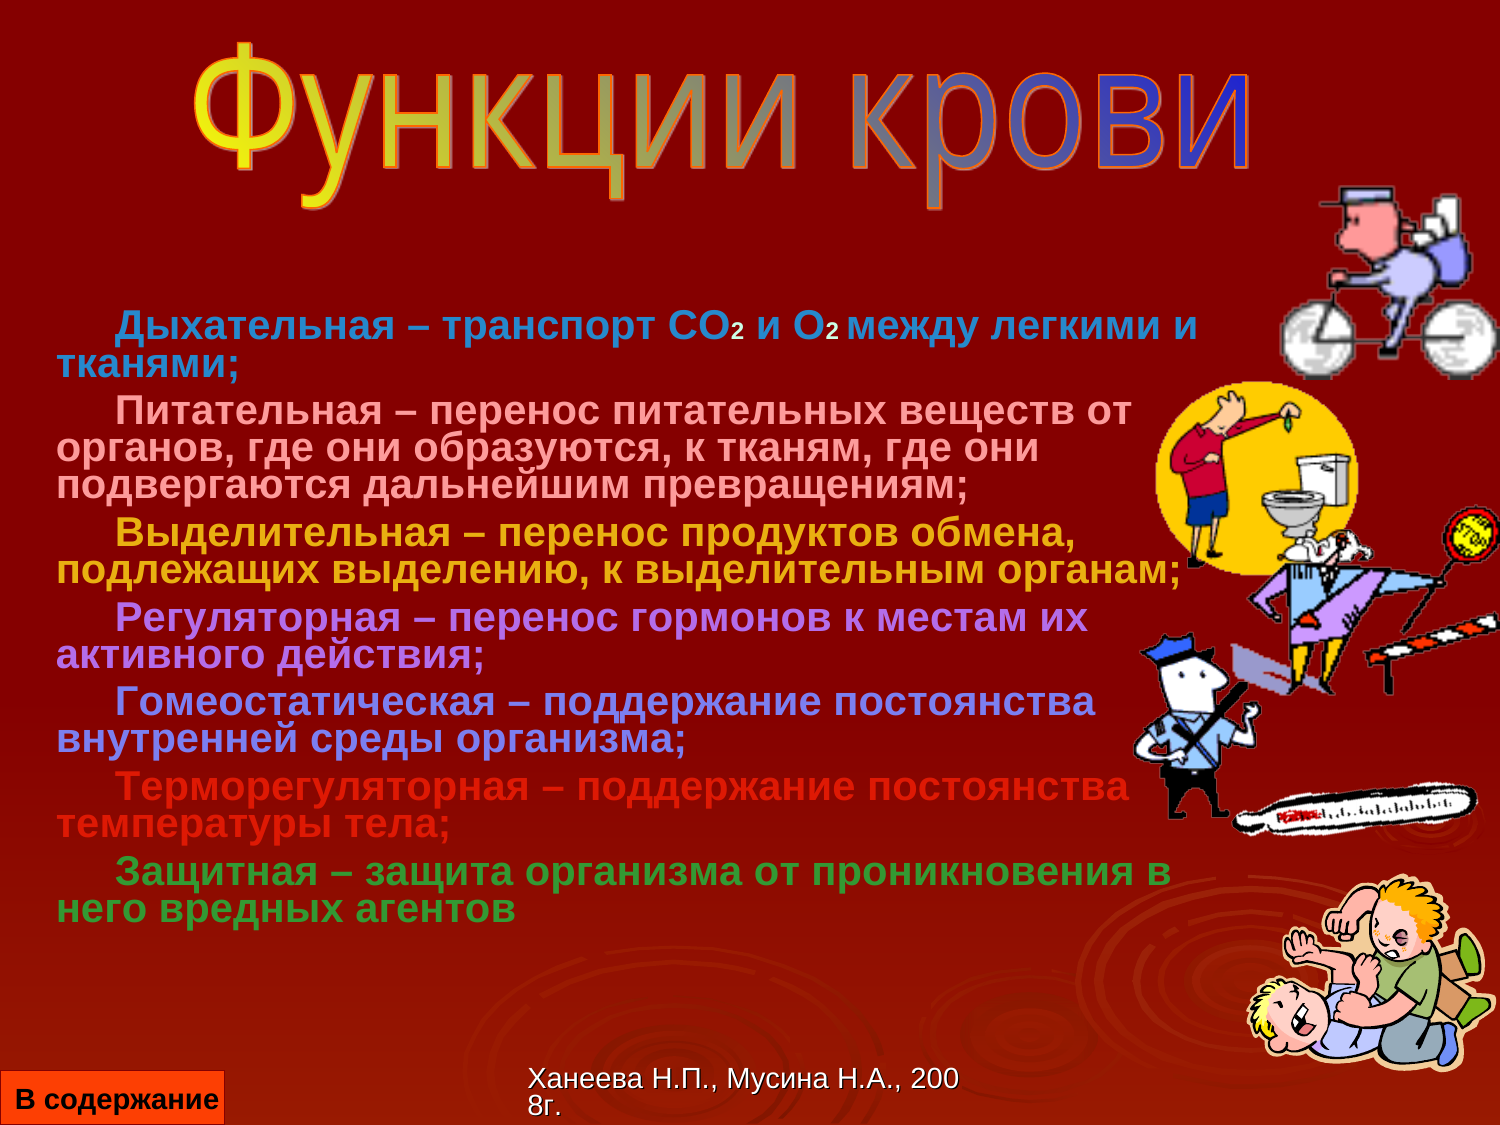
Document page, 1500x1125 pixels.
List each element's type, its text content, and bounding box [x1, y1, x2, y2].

text_box Функции крови [726, 74, 793, 167]
text_box Функции крови [300, 74, 372, 208]
list Дыхательная – транспорт CO2 и O2 между легкими и тканями; Питательная – перенос питательных веществ от органов, где они образуются, к тканям, где они подвергаются дальнейшим превращениям; Выделительная – перенос продуктов обмена, подлежащих выделению, к выделительным органам; Регуляторная – перенос гормонов к местам их активного действия; Гомеостатическая – поддержание постоянства внутренней среды организма; Терморегуляторная – поддержание постоянства температуры тела; Защитная – защита организма от проникновения в него вредных агентов [41, 302, 1235, 1036]
text_box В содержание [0, 1070, 225, 1125]
text_box Функции крови [194, 42, 294, 169]
picture [1092, 184, 1500, 1077]
text_box Функции крови [636, 74, 703, 167]
text_box Функции крови [383, 74, 450, 167]
text_box Функции крови [853, 74, 914, 167]
text_box Функции крови [1009, 73, 1080, 169]
text_box Функции крови [547, 74, 622, 199]
text_box Функции крови [1179, 74, 1247, 167]
text_box Функции крови [927, 73, 995, 208]
text_box Функции крови [1098, 74, 1162, 167]
text_box Функции крови [473, 74, 534, 167]
